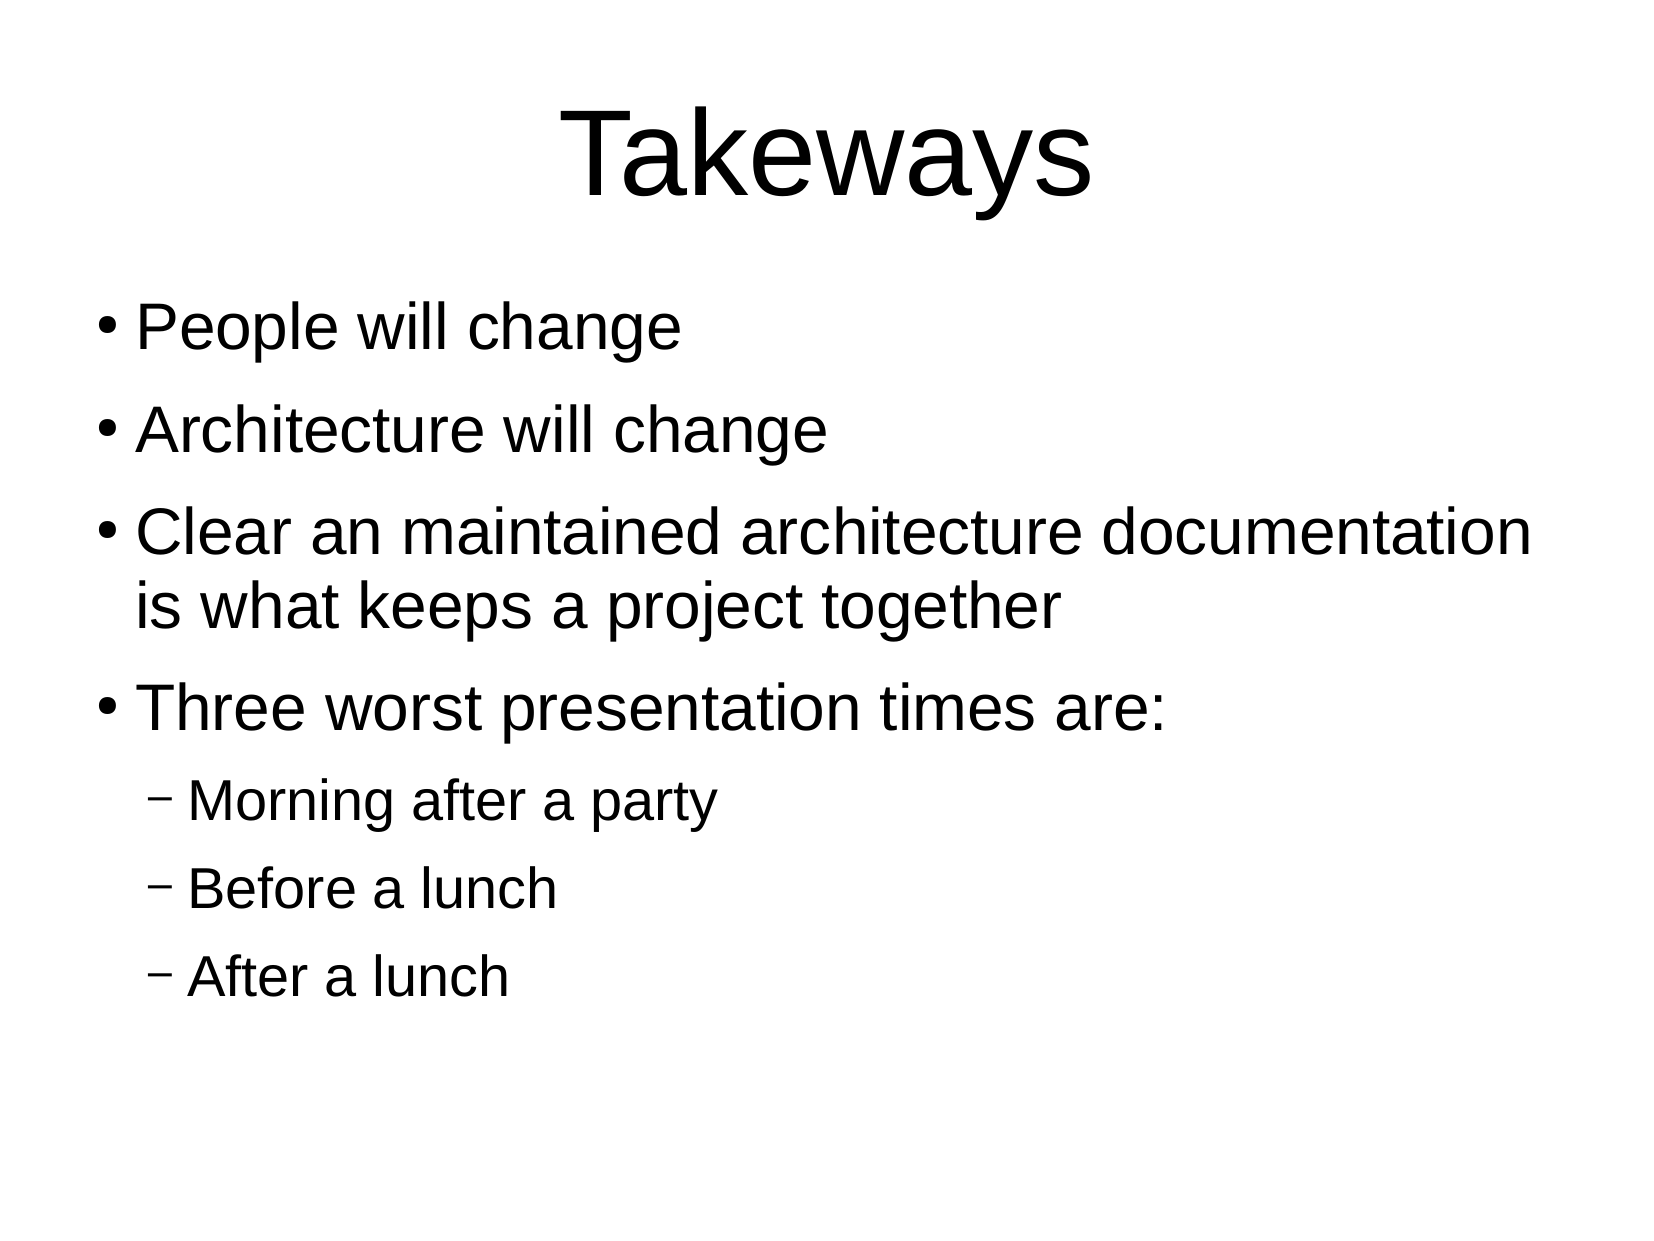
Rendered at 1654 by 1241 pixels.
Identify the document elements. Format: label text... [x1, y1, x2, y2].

title Takeways [82, 49, 1571, 257]
list People will change Architecture will change Clear an maintained architecture documentation is what keeps a project together Three worst presentation times are: Morning after a party Before a lunch After a lunch [82, 290, 1571, 1010]
